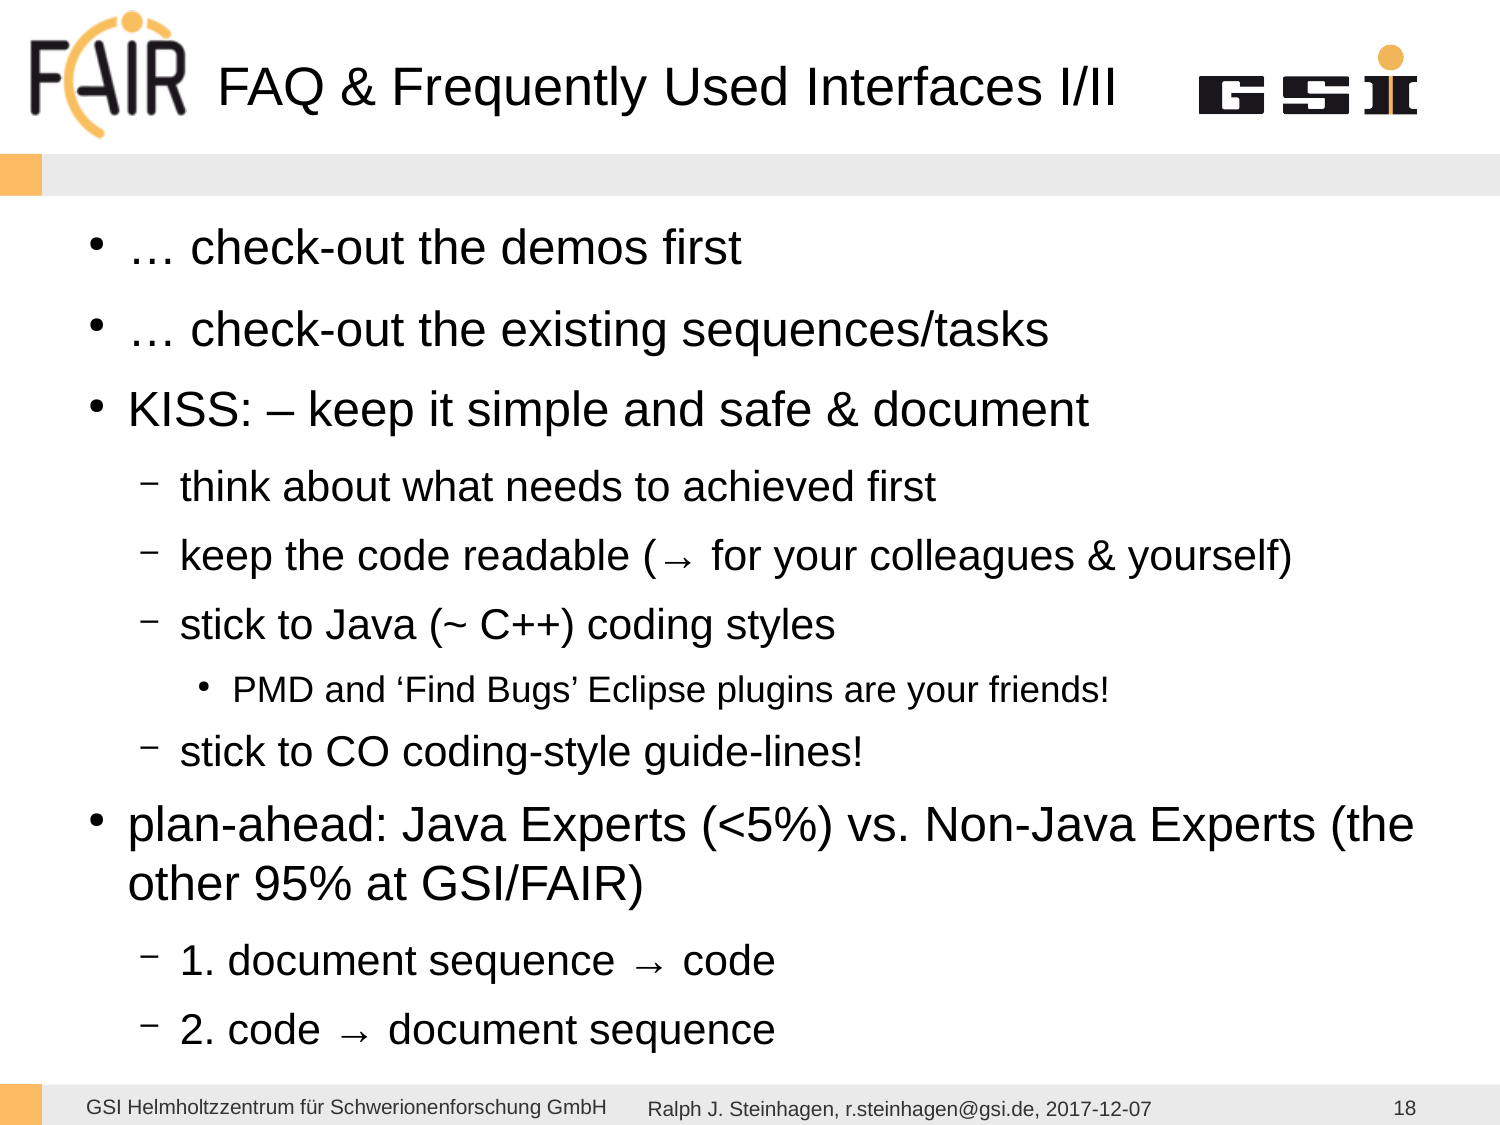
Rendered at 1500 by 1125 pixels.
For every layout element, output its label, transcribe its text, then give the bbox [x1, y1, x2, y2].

picture [30, 9, 187, 141]
title FAQ & Frequently Used Interfaces I/II [217, 20, 1180, 147]
picture [1197, 42, 1419, 117]
list … check-out the demos first … check-out the existing sequences/tasks KISS: – keep it simple and safe & document think about what needs to achieved first keep the code readable (→ for your colleagues & yourself) stick to Java (~ C++) coding styles PMD and ‘Find Bugs’ Eclipse plugins are your friends! stick to CO coding-style guide-lines! plan-ahead: Java Experts (<5%) vs. Non-Java Experts (the other 95% at GSI/FAIR) 1. document sequence → code 2. code → document sequence [75, 215, 1425, 1055]
